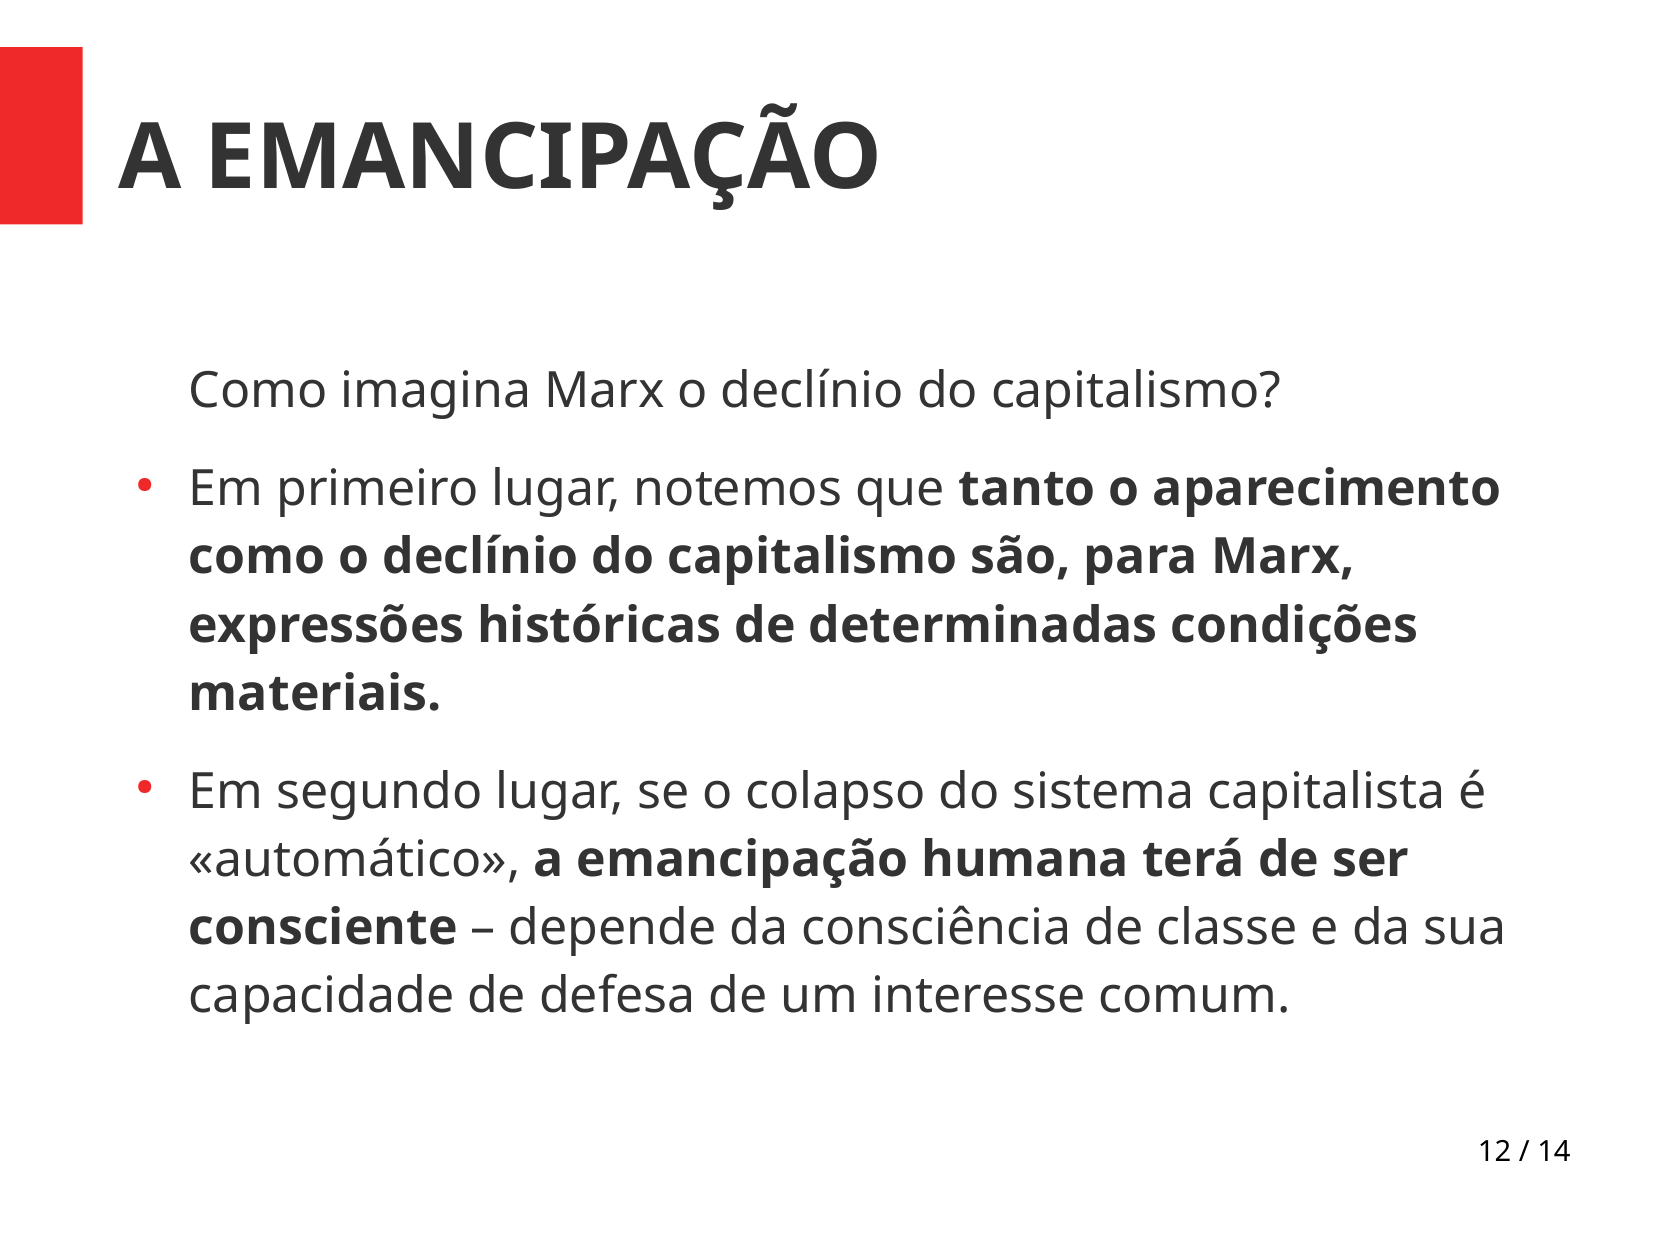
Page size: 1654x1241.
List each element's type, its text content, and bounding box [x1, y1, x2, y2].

title A EMANCIPAÇÃO [118, 49, 1571, 257]
list Como imagina Marx o declínio do capitalismo? Em primeiro lugar, notemos que tanto o aparecimento como o declínio do capitalismo são, para Marx, expressões históricas de determinadas condições materiais. Em segundo lugar, se o colapso do sistema capitalista é «automático», a emancipação humana terá de ser consciente – depende da consciência de classe e da sua capacidade de defesa de um interesse comum. [118, 354, 1536, 1074]
